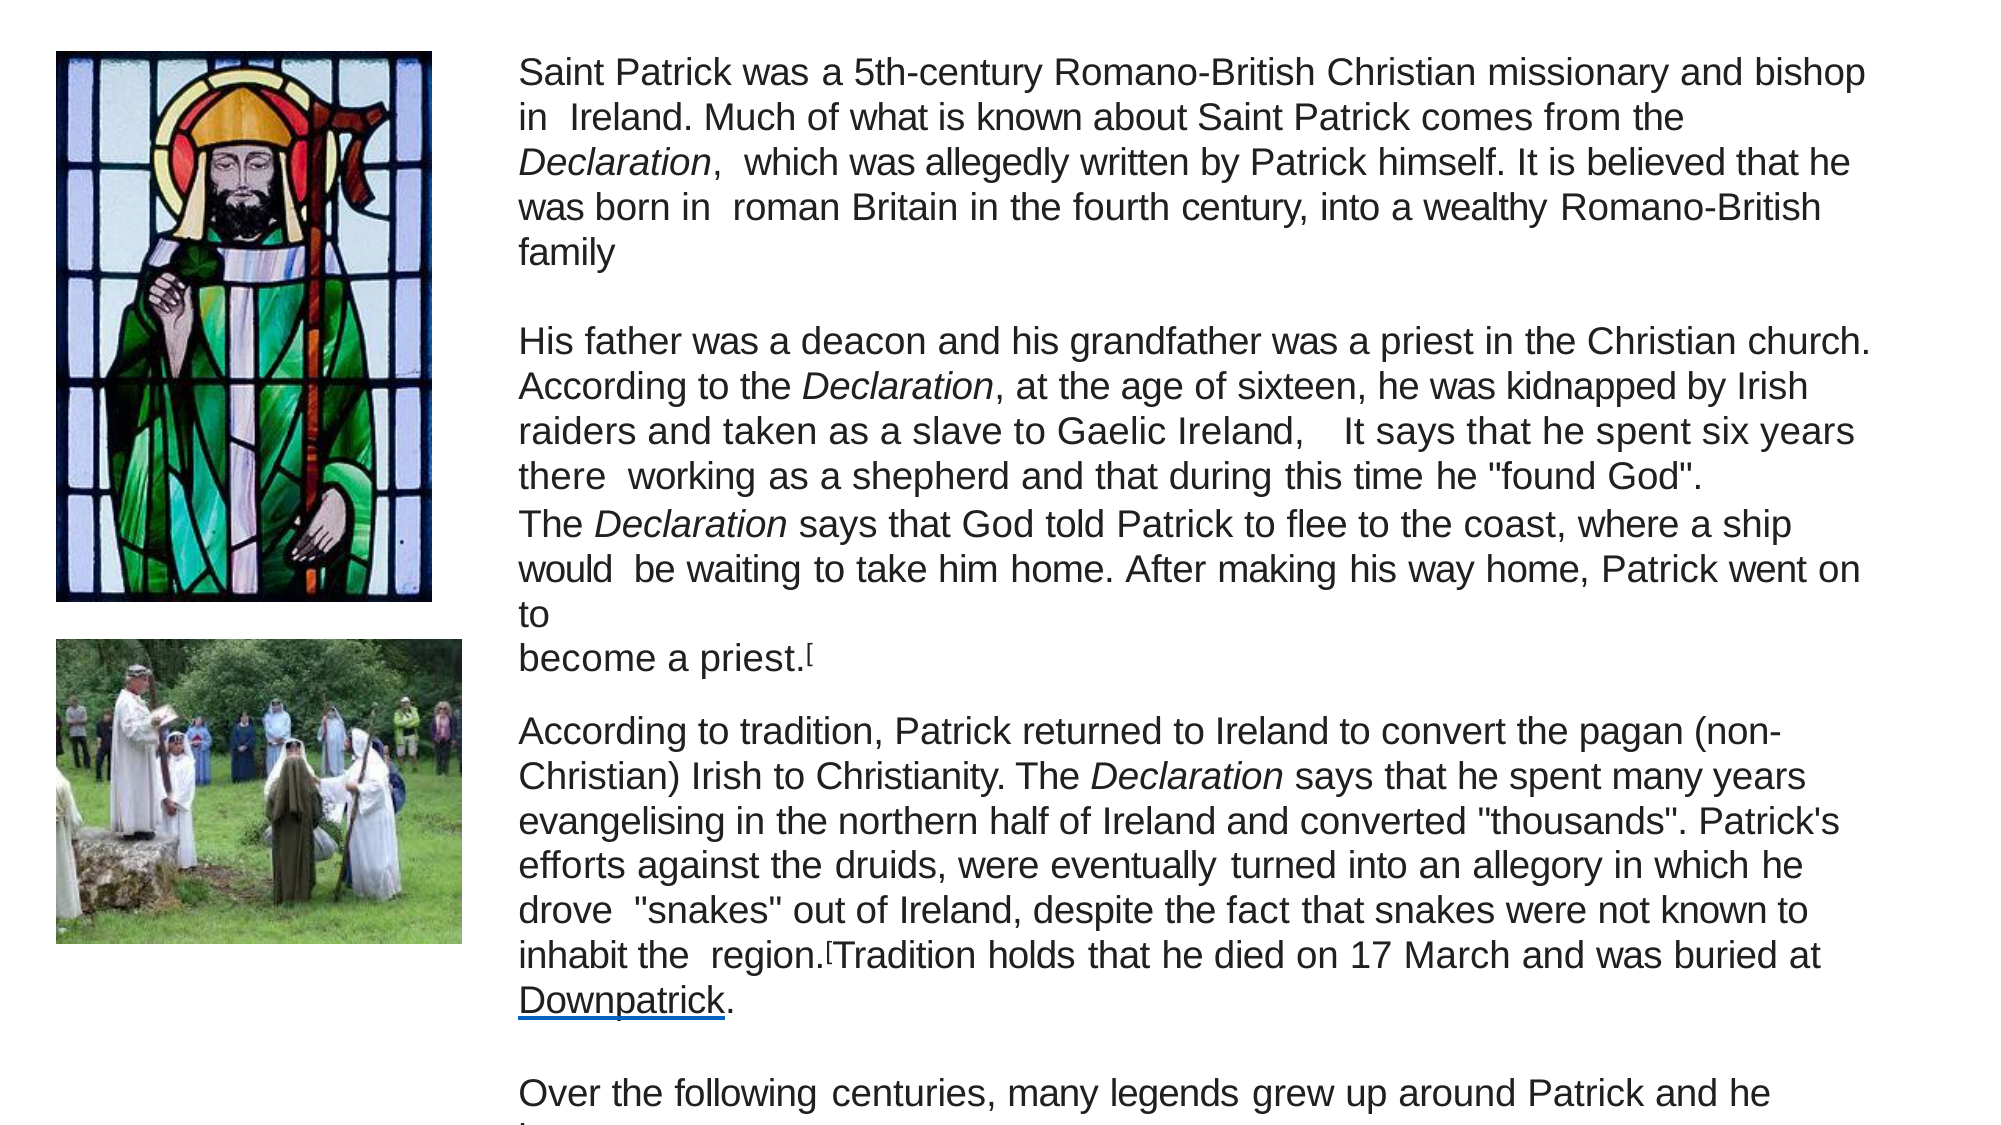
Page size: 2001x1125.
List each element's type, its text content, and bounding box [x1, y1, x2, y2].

text_box Saint Patrick was a 5th-century Romano-British Christian missionary and bishop in Ireland. Much of what is known about Saint Patrick comes from the Declaration, which was allegedly written by Patrick himself. It is believed that he was born in roman Britain in the fourth century, into a wealthy Romano-British family His father was a deacon and his grandfather was a priest in the Christian church. According to the Declaration, at the age of sixteen, he was kidnapped by Irish raiders and taken as a slave to Gaelic Ireland, It says that he spent six years there working as a shepherd and that during this time he "found God". The Declaration says that God told Patrick to flee to the coast, where a ship would be waiting to take him home. After making his way home, Patrick went on to become a priest.[ According to tradition, Patrick returned to Ireland to convert the pagan (non- Christian) Irish to Christianity. The Declaration says that he spent many years evangelising in the northern half of Ireland and converted "thousands". Patrick's efforts against the druids, were eventually turned into an allegory in which he drove "snakes" out of Ireland, despite the fact that snakes were not known to inhabit the region.[Tradition holds that he died on 17 March and was buried at Downpatrick. Over the following centuries, many legends grew up around Patrick and he became Ireland's foremost saint [507, 43, 1908, 1026]
picture [56, 639, 462, 944]
picture [56, 51, 432, 602]
